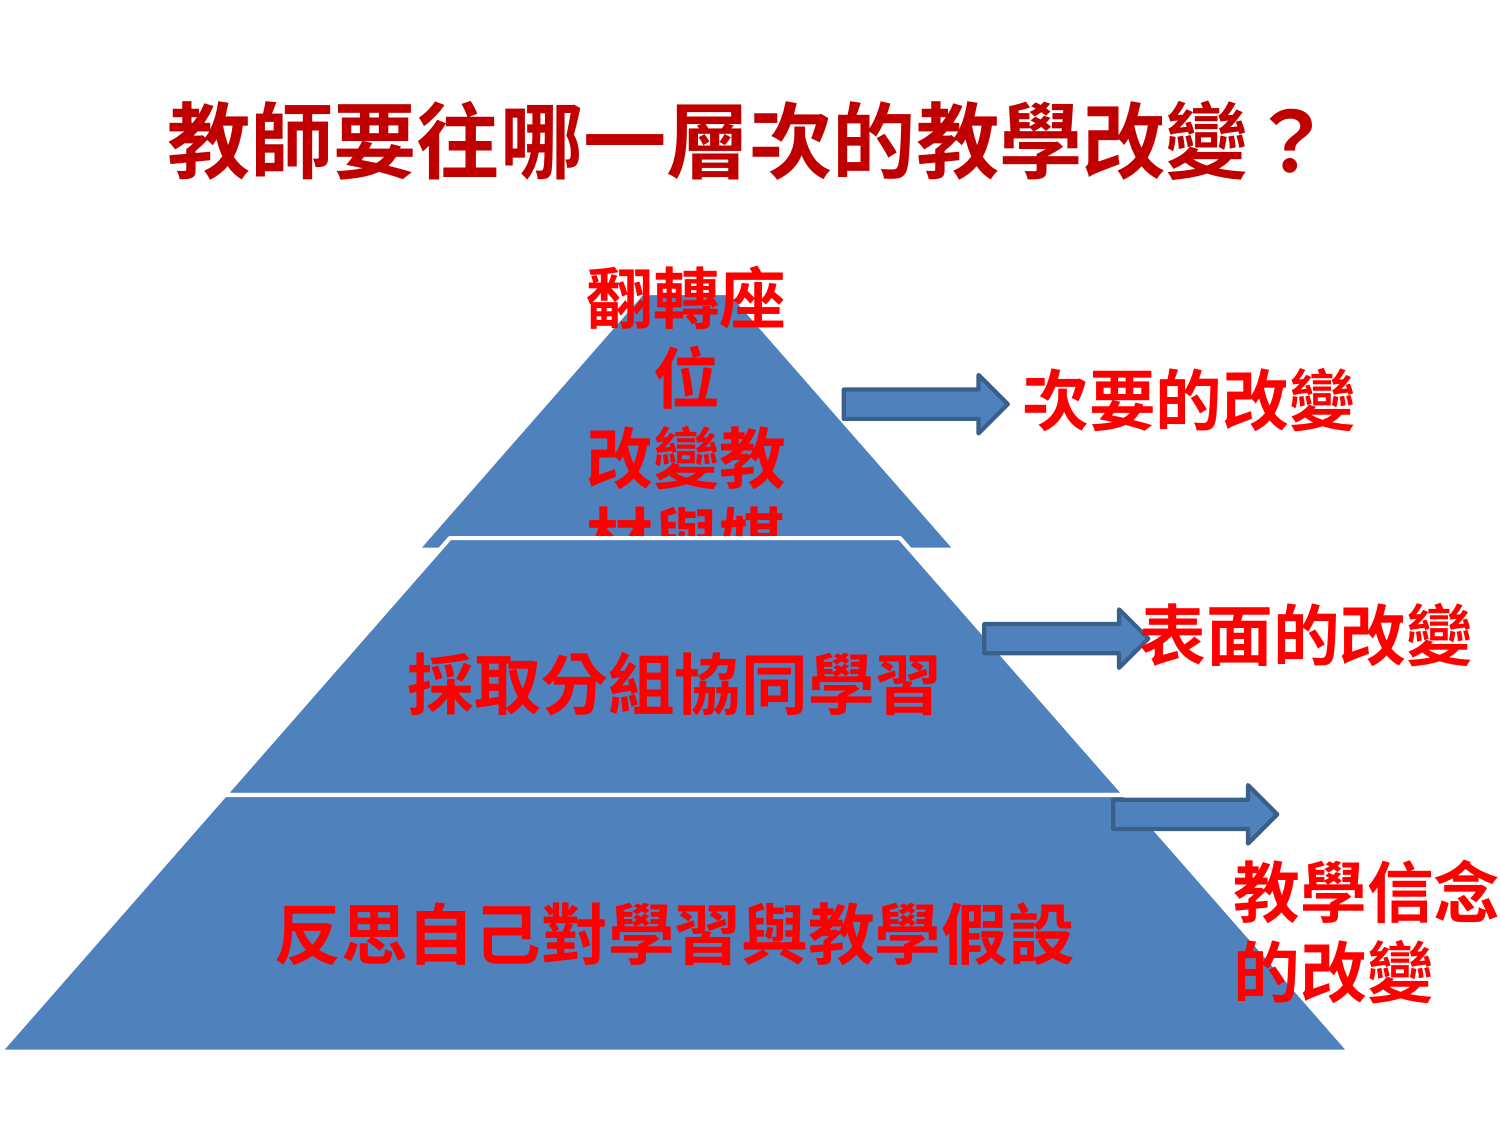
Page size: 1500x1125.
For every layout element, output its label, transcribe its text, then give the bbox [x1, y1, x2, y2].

text_box [1113, 785, 1278, 843]
text_box 教學信念的改變 [1218, 843, 1500, 1019]
text_box [843, 374, 1007, 434]
text_box [984, 609, 1124, 668]
text_box 次要的改變 [1007, 351, 1383, 447]
title 教師要往哪一層次的教學改變？ [75, 45, 1425, 233]
text_box 採取分組協同學習 [225, 538, 1125, 794]
text_box 反思自己對學習與教學假設 [0, 794, 1350, 1052]
text_box 表面的改變 [1124, 585, 1500, 681]
text_box 翻轉座位 改變教材與媒體 [417, 292, 957, 550]
